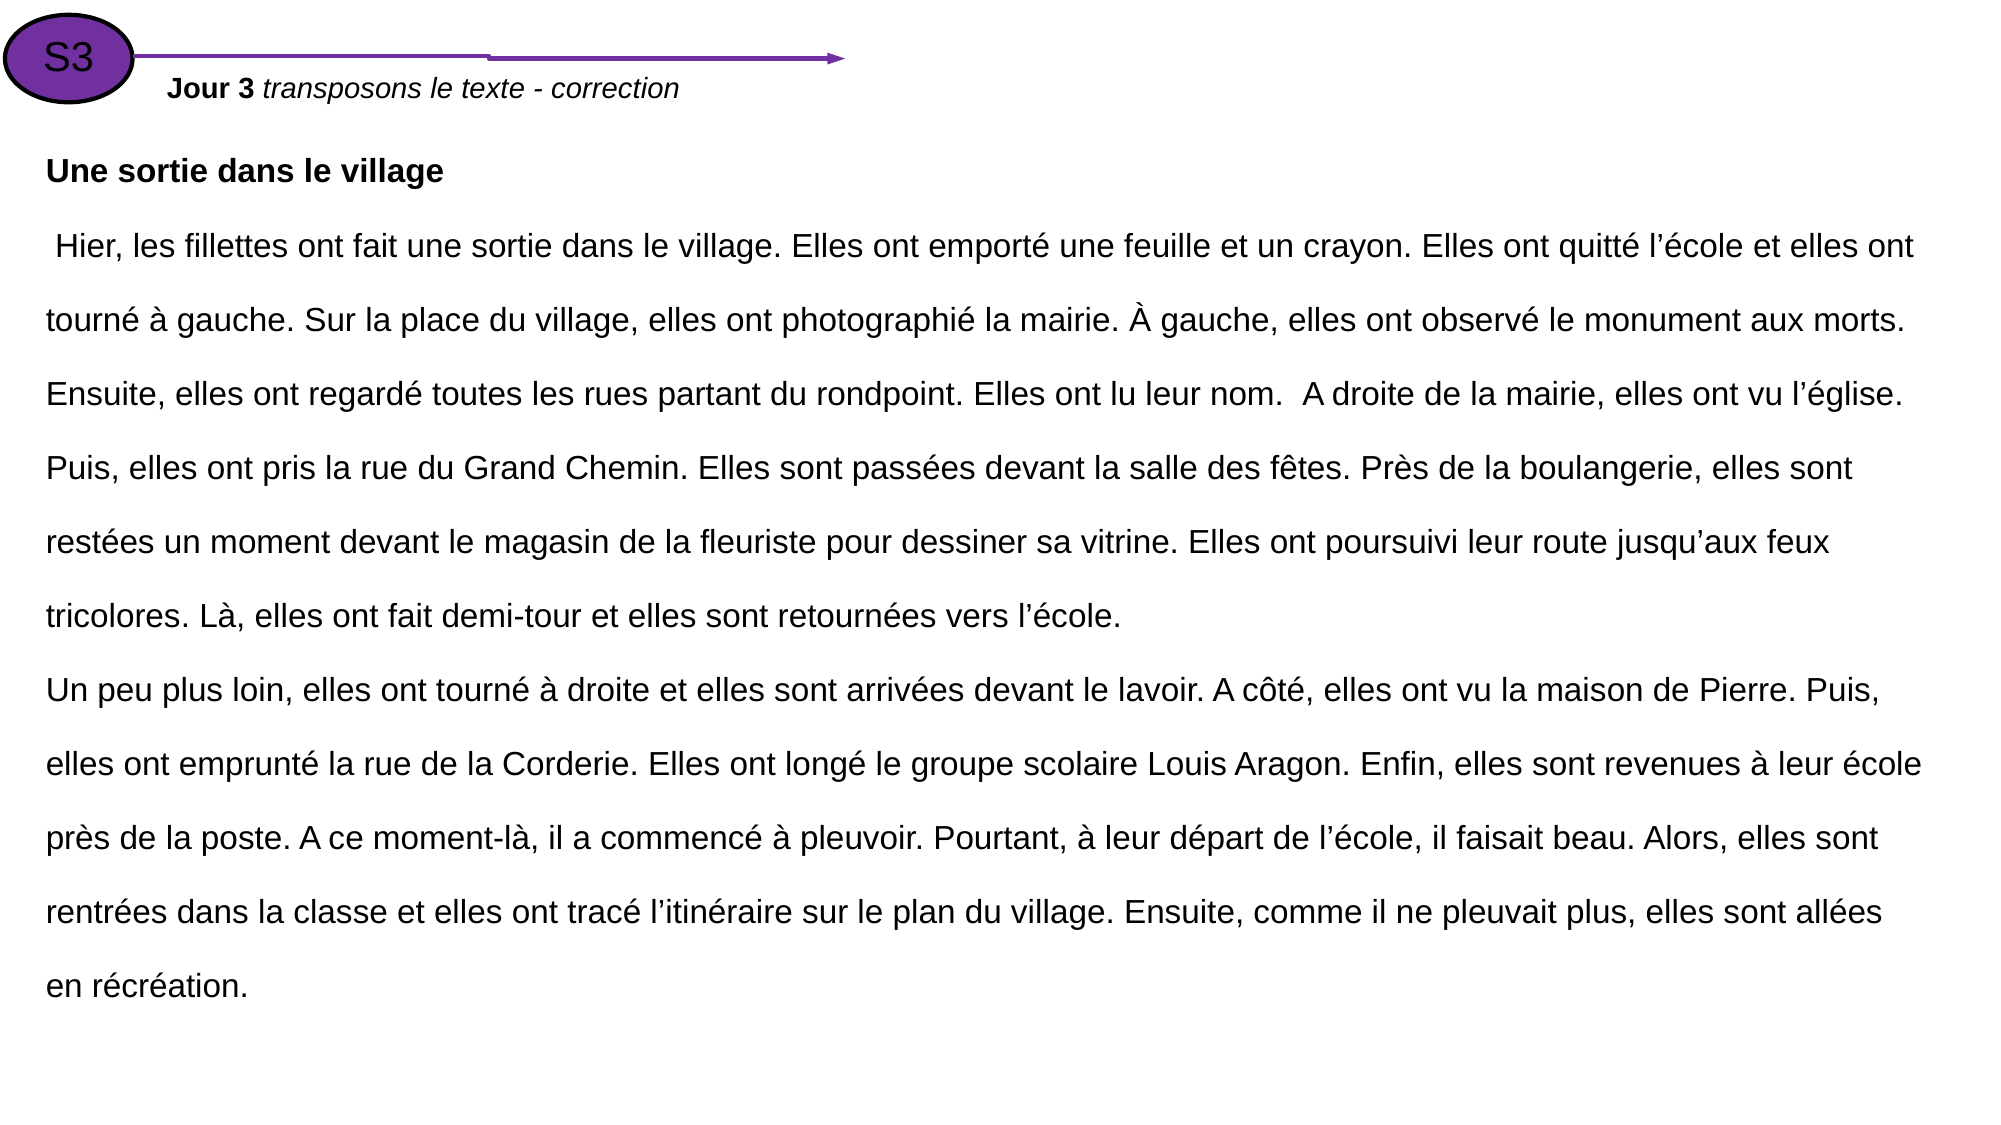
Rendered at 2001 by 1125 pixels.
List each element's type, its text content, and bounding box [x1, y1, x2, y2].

text_box S3 [4, 14, 133, 103]
text_box Jour 3 transposons le texte - correction [132, 66, 715, 109]
text_box Une sortie dans le village Hier, les fillettes ont fait une sortie dans le village. Elles ont emporté une feuille et un crayon. Elles ont quitté l’école et elles ont tourné à gauche. Sur la place du village, elles ont photographié la mairie. À gauche, elles ont observé le monument aux morts. Ensuite, elles ont regardé toutes les rues partant du rondpoint. Elles ont lu leur nom. A droite de la mairie, elles ont vu l’église. Puis, elles ont pris la rue du Grand Chemin. Elles sont passées devant la salle des fêtes. Près de la boulangerie, elles sont restées un moment devant le magasin de la fleuriste pour dessiner sa vitrine. Elles ont poursuivi leur route jusqu’aux feux tricolores. Là, elles ont fait demi-tour et elles sont retournées vers l’école. Un peu plus loin, elles ont tourné à droite et elles sont arrivées devant le lavoir. A côté, elles ont vu la maison de Pierre. Puis, elles ont emprunté la rue de la Corderie. Elles ont longé le groupe scolaire Louis Aragon. Enfin, elles sont revenues à leur école près de la poste. A ce moment-là, il a commencé à pleuvoir. Pourtant, à leur départ de l’école, il faisait beau. Alors, elles sont rentrées dans la classe et elles ont tracé l’itinéraire sur le plan du village. Ensuite, comme il ne pleuvait plus, elles sont allées en récréation. [39, 109, 1934, 1084]
